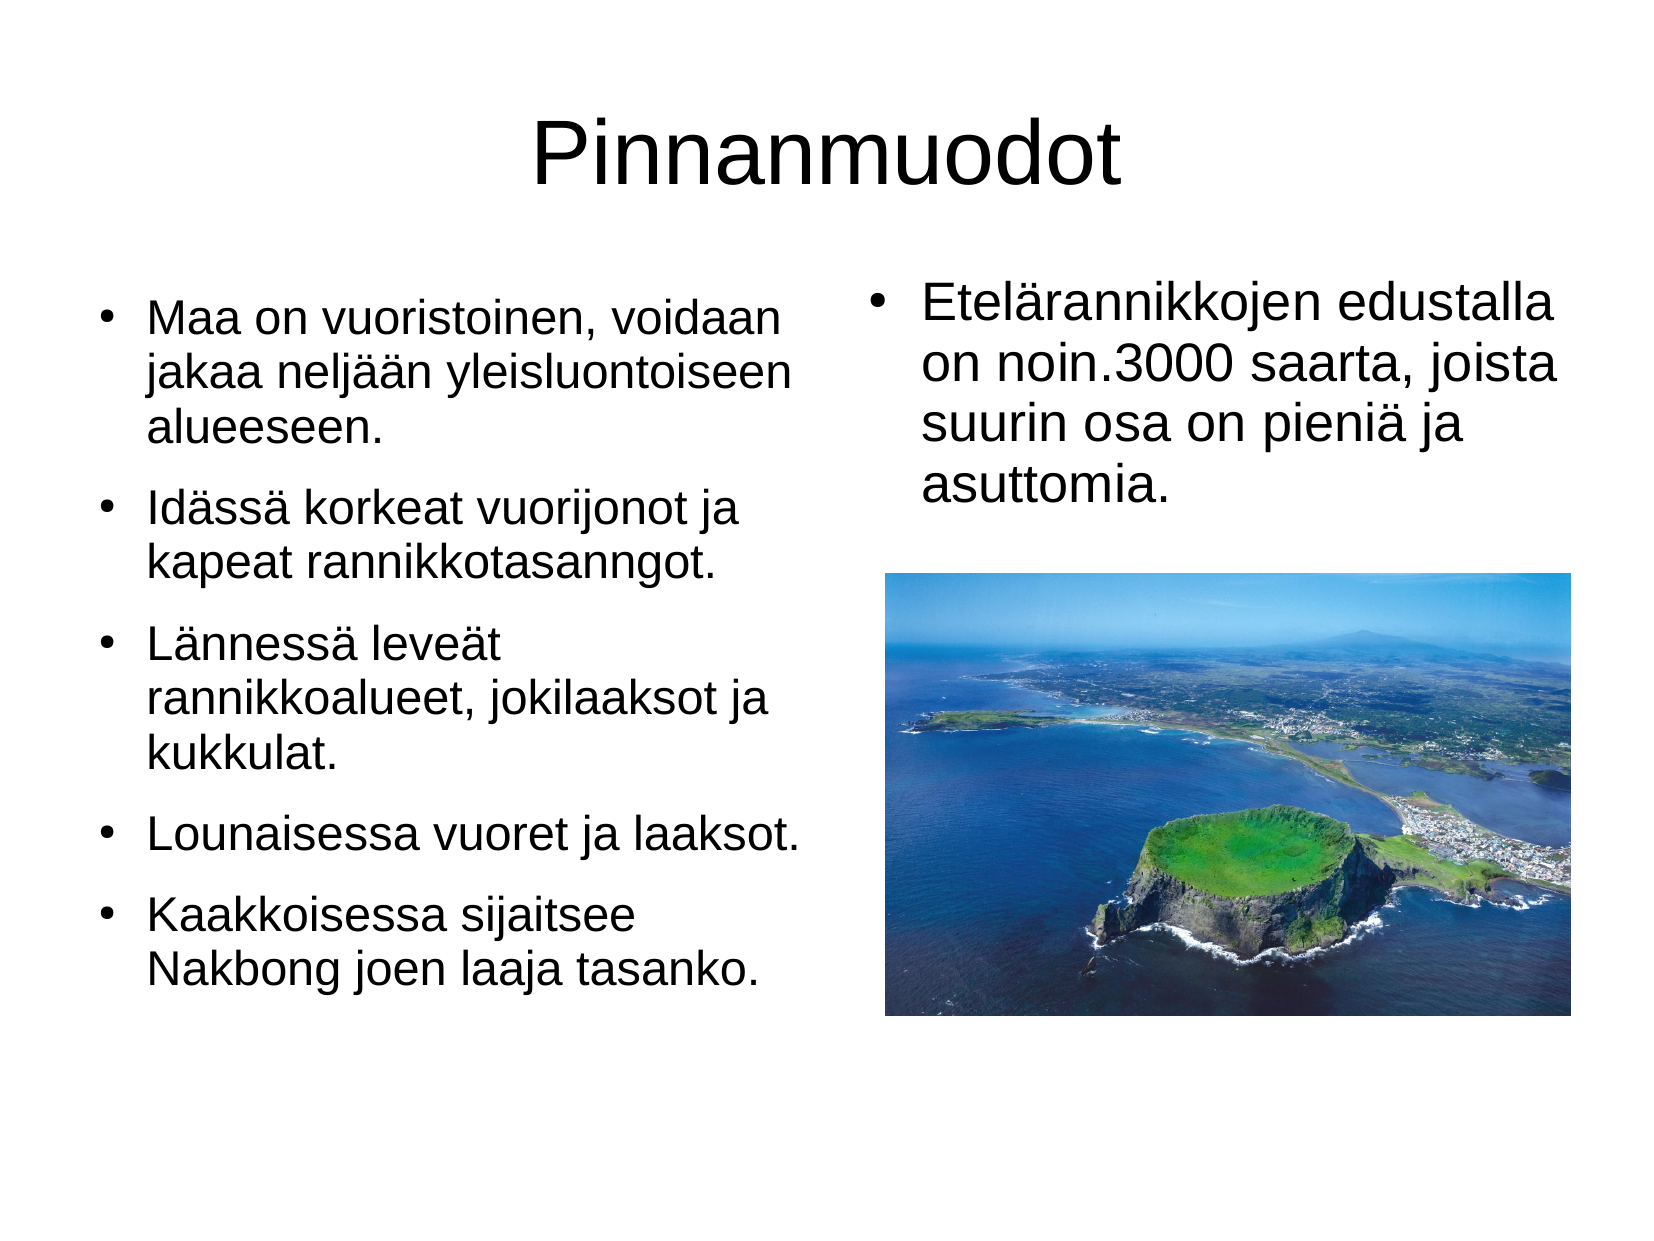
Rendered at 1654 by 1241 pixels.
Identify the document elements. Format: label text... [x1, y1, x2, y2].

title Pinnanmuodot [82, 49, 1571, 257]
picture [885, 573, 1571, 1016]
list Maa on vuoristoinen, voidaan jakaa neljään yleisluontoiseen alueeseen. Idässä korkeat vuorijonot ja kapeat rannikkotasanngot. Lännessä leveät rannikkoalueet, jokilaaksot ja kukkulat. Lounaisessa vuoret ja laaksot. Kaakkoisessa sijaitsee Nakbong joen laaja tasanko. [82, 290, 809, 1010]
list Etelärannikkojen edustalla on noin.3000 saarta, joista suurin osa on pieniä ja asuttomia. [850, 271, 1577, 991]
